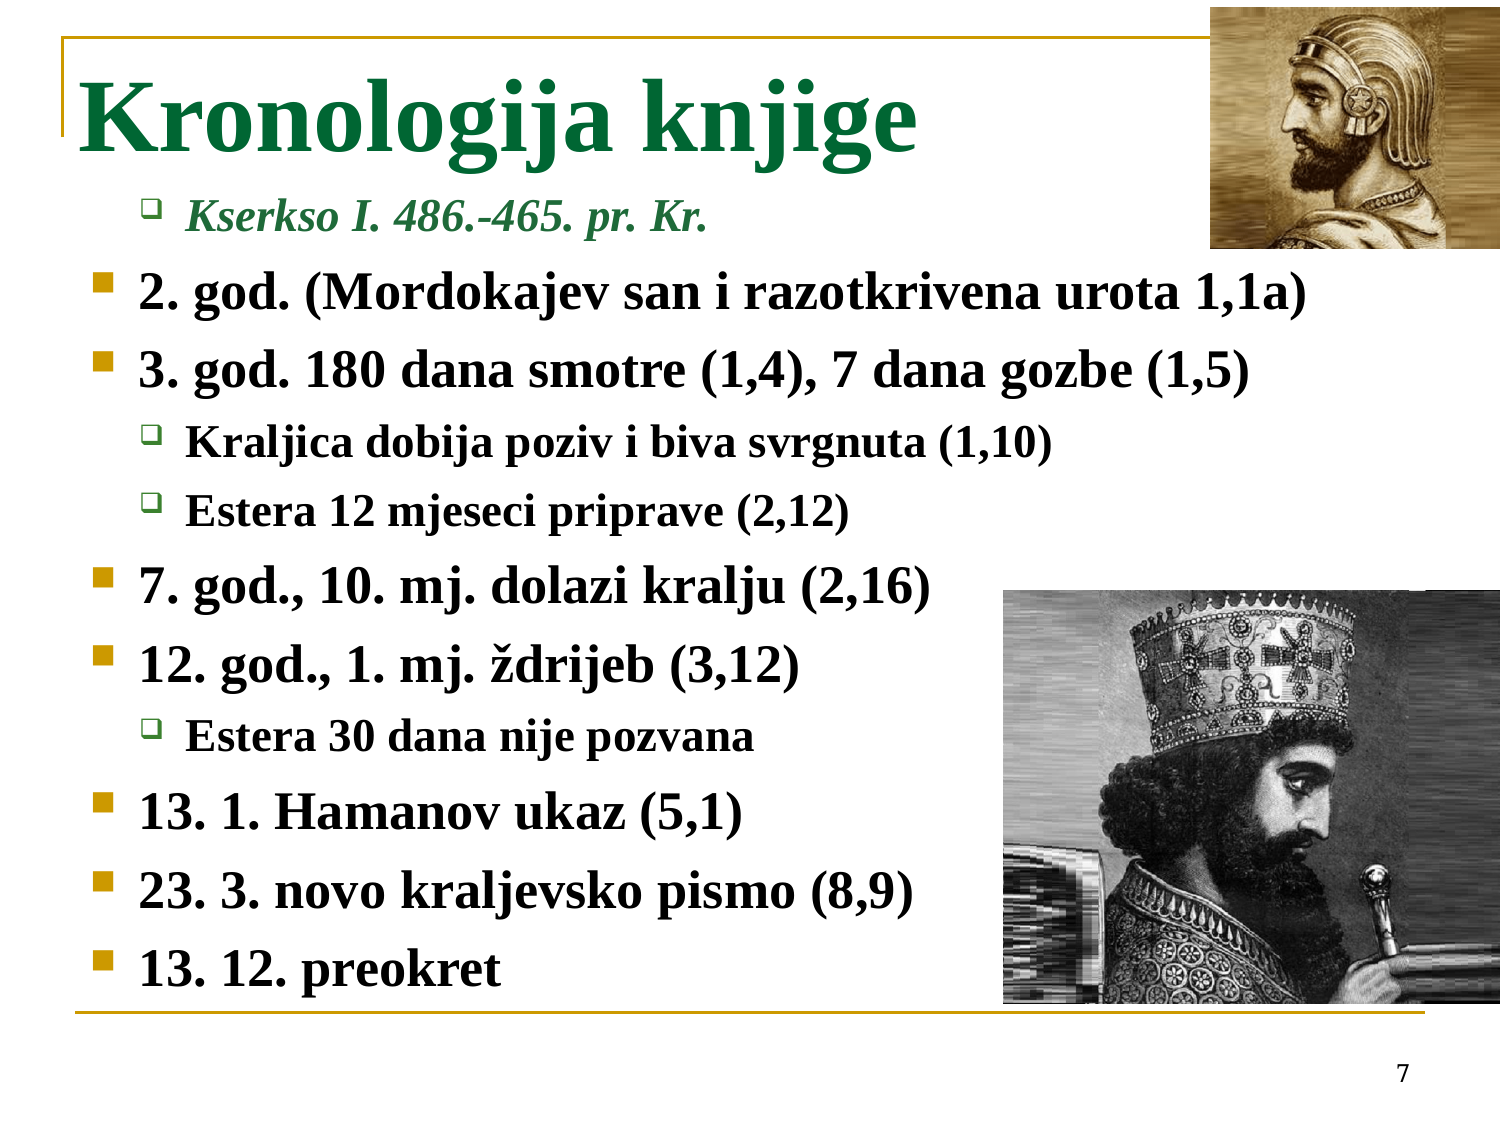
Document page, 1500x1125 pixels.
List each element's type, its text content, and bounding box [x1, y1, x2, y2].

title Kronologija knjige [63, 39, 1210, 227]
picture [1003, 590, 1500, 1004]
list Kserkso I. 486.-465. pr. Kr. 2. god. (Mordokajev san i razotkrivena urota 1,1a) 3. god. 180 dana smotre (1,4), 7 dana gozbe (1,5) Kraljica dobija poziv i biva svrgnuta (1,10) Estera 12 mjeseci priprave (2,12) 7. god., 10. mj. dolazi kralju (2,16) 12. god., 1. mj. ždrijeb (3,12) Estera 30 dana nije pozvana 13. 1. Hamanov ukaz (5,1) 23. 3. novo kraljevsko pismo (8,9) 13. 12. preokret [74, 177, 1447, 1006]
text_box <number> [1074, 1024, 1426, 1100]
picture [1210, 7, 1500, 249]
